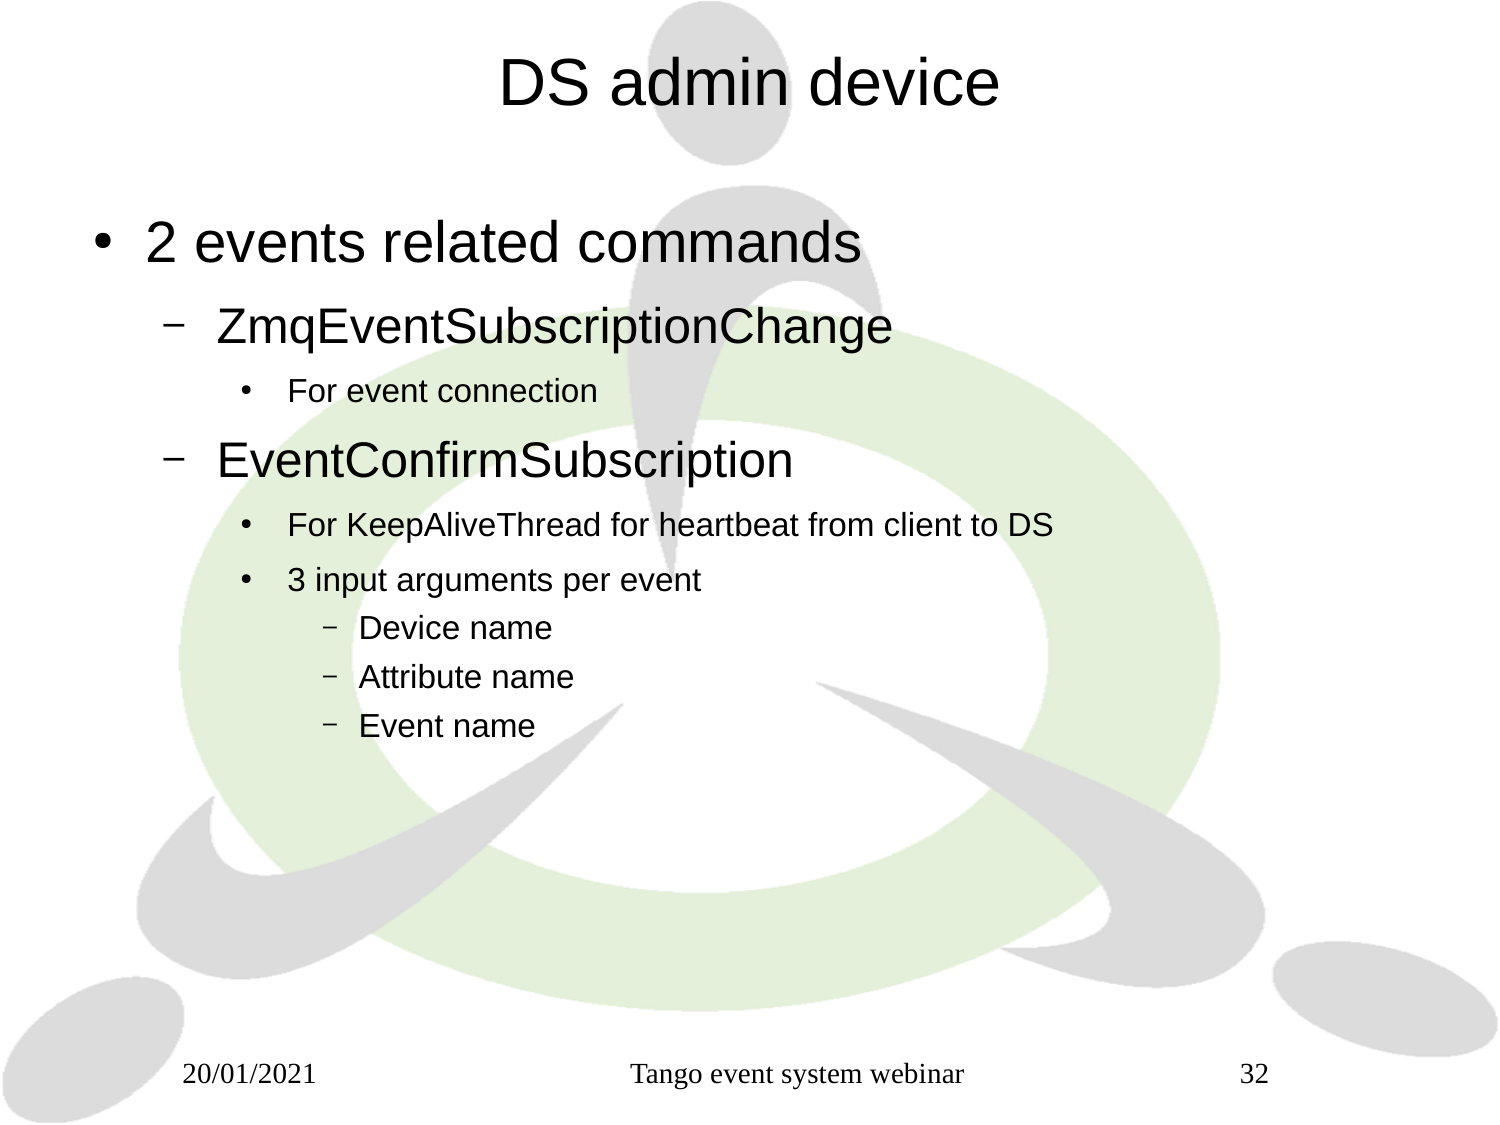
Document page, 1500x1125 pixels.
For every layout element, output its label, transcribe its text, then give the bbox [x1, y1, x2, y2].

list 2 events related commands ZmqEventSubscriptionChange For event connection EventConfirmSubscription For KeepAliveThread for heartbeat from client to DS 3 input arguments per event Device name Attribute name Event name [75, 210, 1425, 991]
picture [0, 0, 1500, 1125]
title DS admin device [75, 29, 1426, 136]
